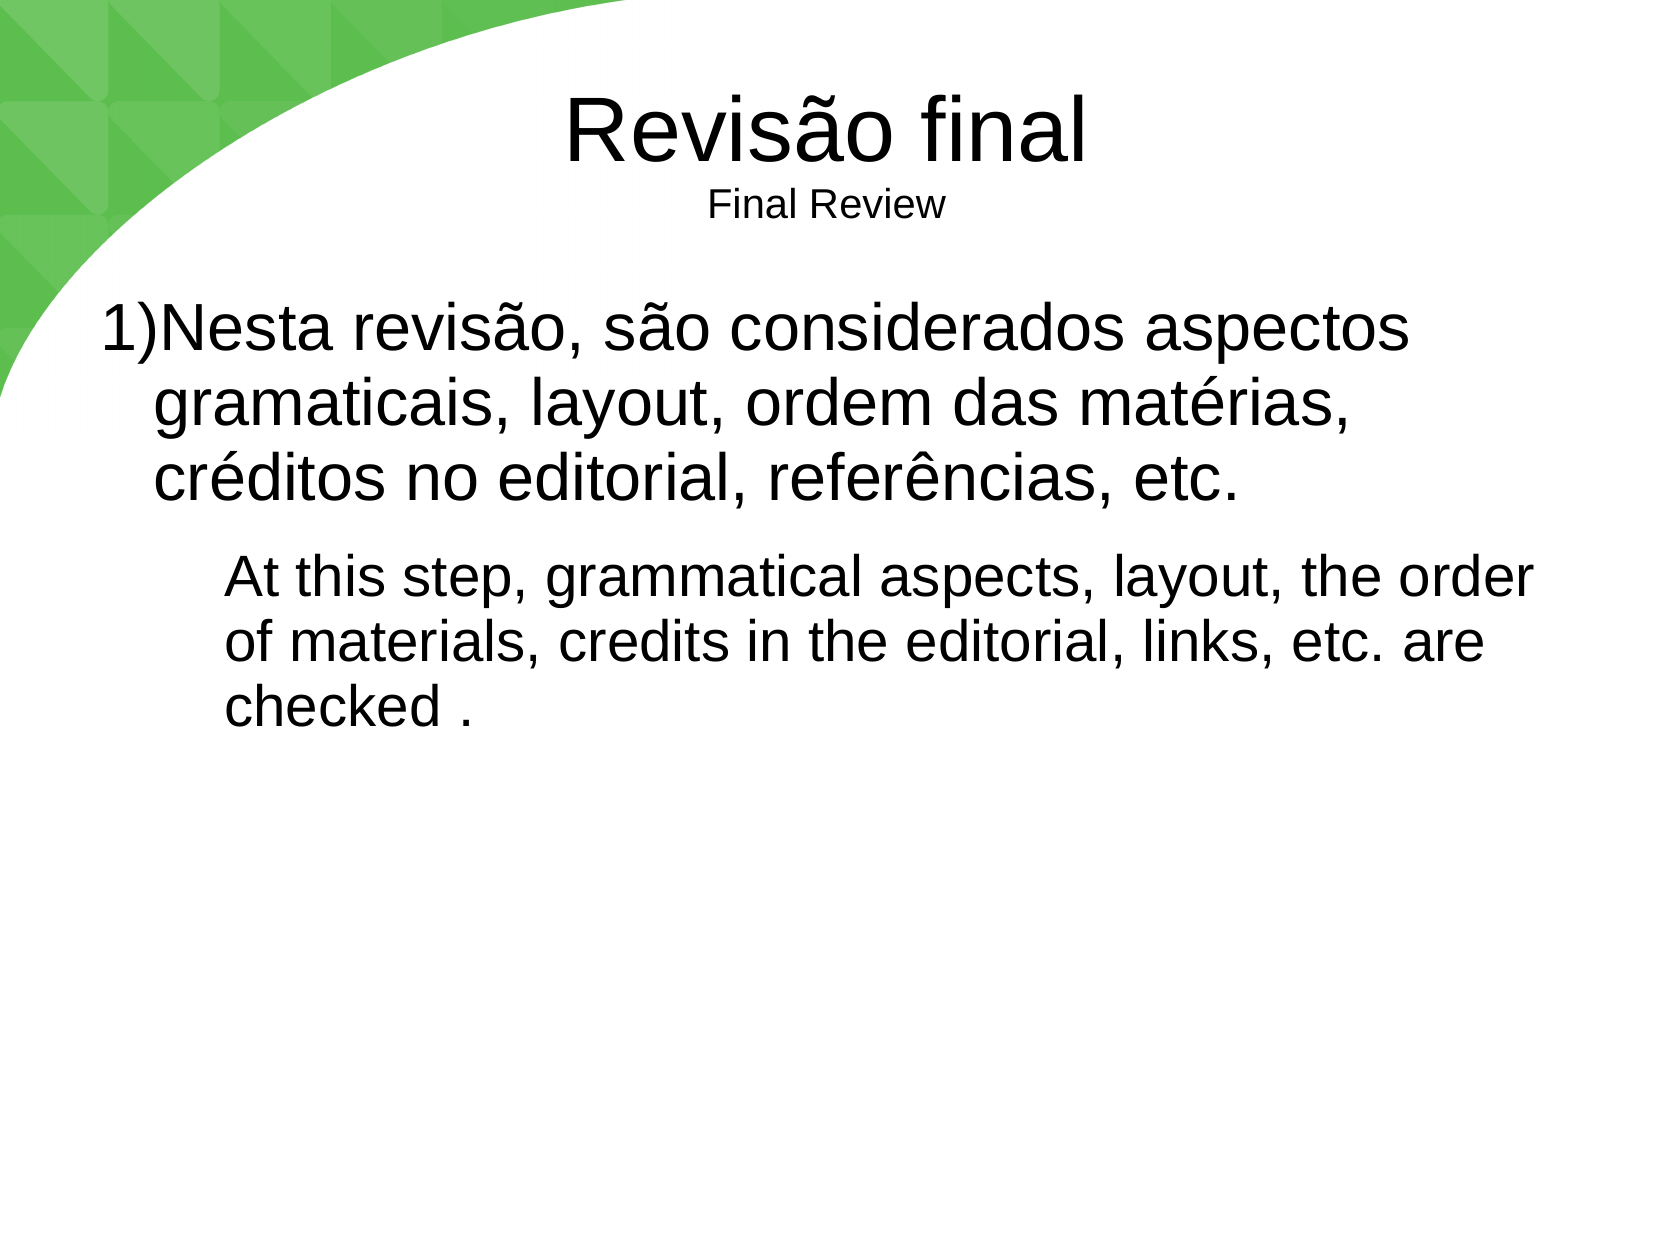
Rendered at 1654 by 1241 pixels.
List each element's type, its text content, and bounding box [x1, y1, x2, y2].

title Revisão final Final Review [82, 49, 1571, 257]
list Nesta revisão, são considerados aspectos gramaticais, layout, ordem das matérias, créditos no editorial, referências, etc. At this step, grammatical aspects, layout, the order of materials, credits in the editorial, links, etc. are checked . [82, 290, 1571, 1109]
